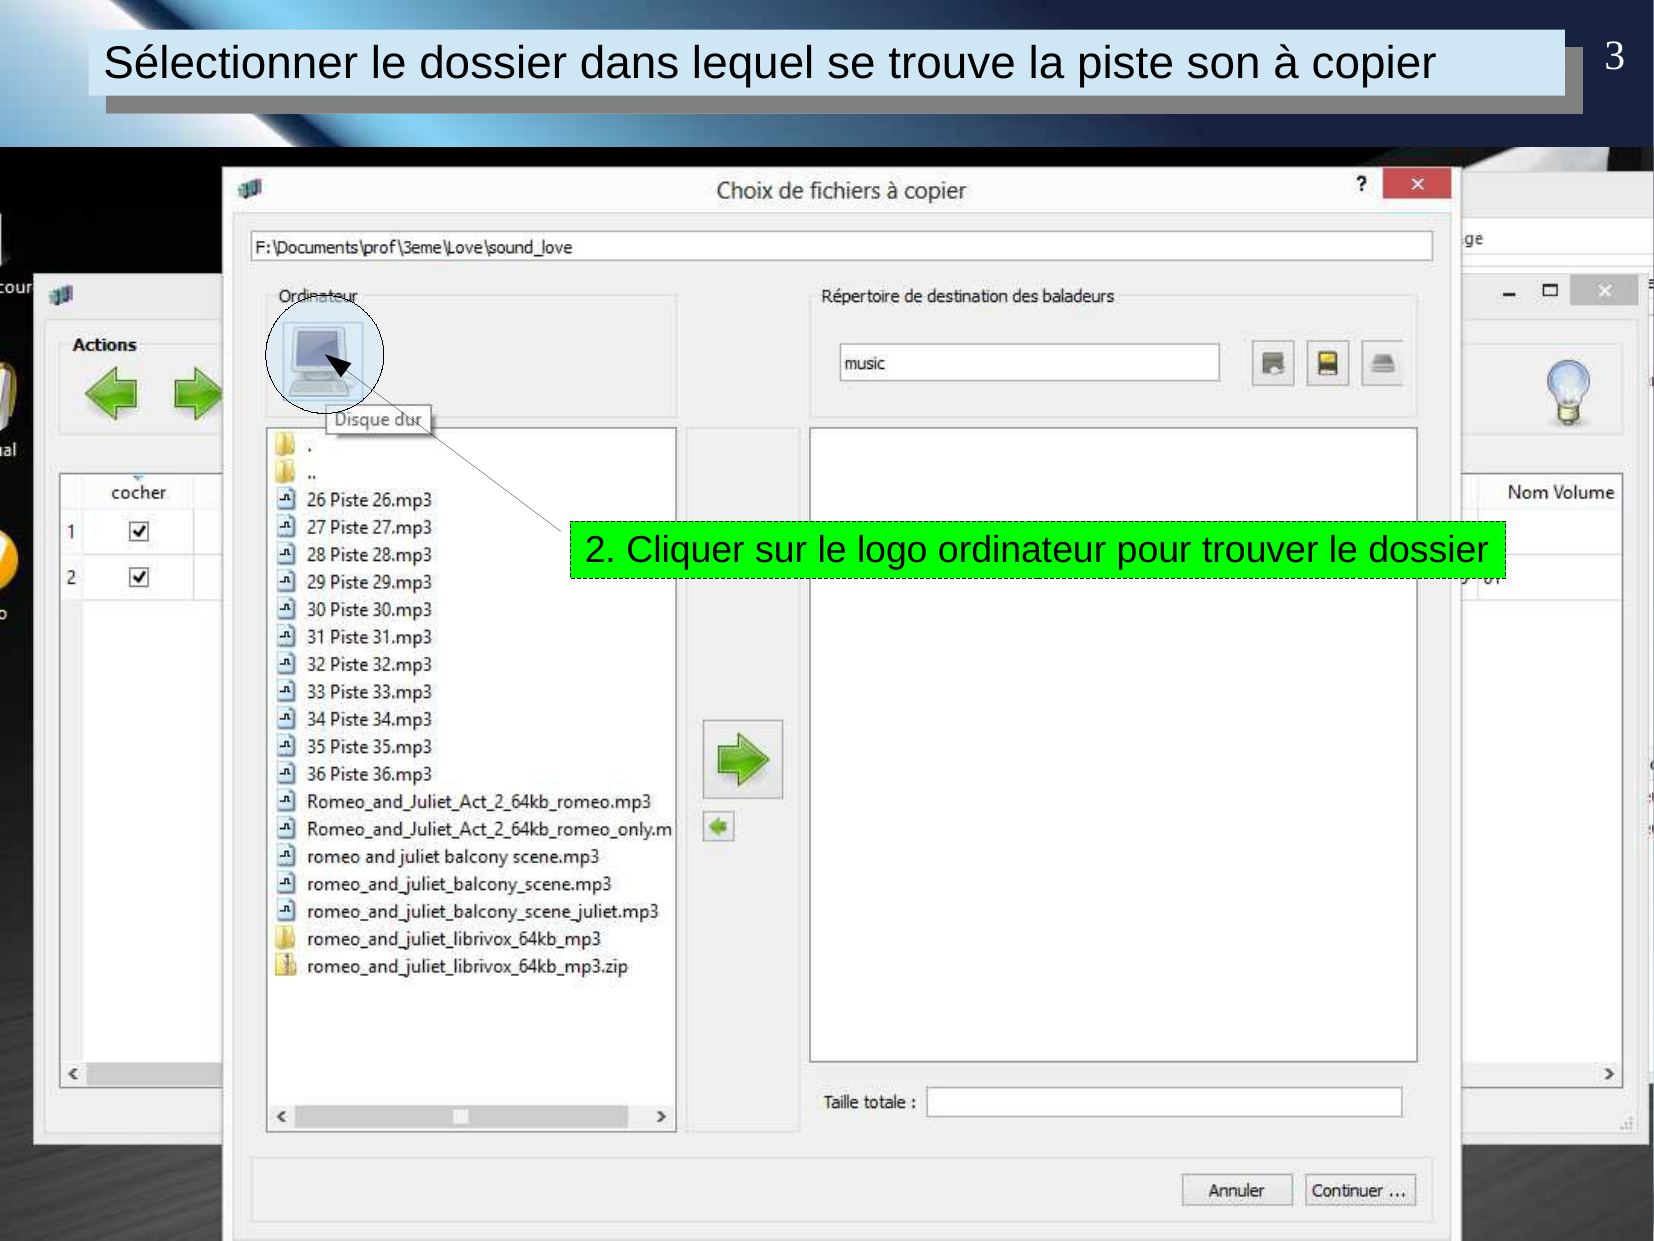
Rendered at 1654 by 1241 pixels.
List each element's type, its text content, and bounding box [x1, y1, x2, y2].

text_box [265, 295, 384, 414]
text_box 2. Cliquer sur le logo ordinateur pour trouver le dossier [570, 521, 1506, 579]
picture [0, 0, 1654, 1241]
text_box Sélectionner le dossier dans lequel se trouve la piste son à copier [88, 29, 1565, 96]
